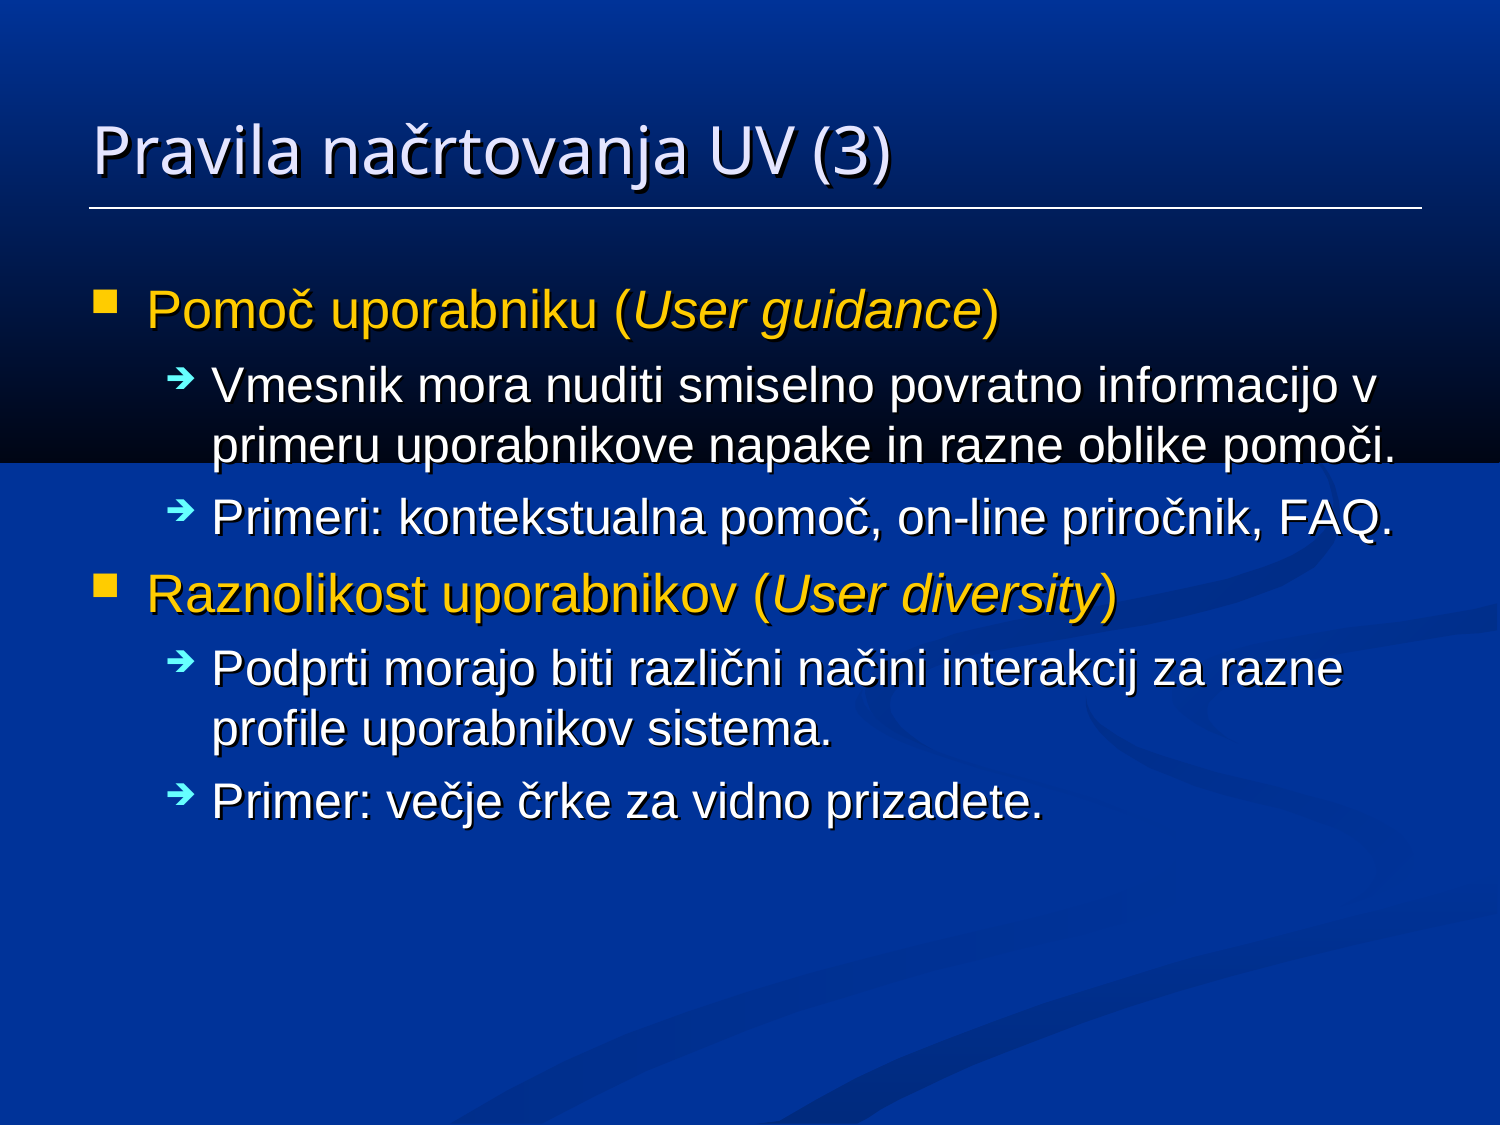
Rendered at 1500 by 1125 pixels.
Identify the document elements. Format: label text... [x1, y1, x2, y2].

text_box Pravila načrtovanja UV (3) [76, 54, 1352, 242]
list Pomoč uporabniku (User guidance) Vmesnik mora nuditi smiselno povratno informacijo v primeru uporabnikove napake in razne oblike pomoči. Primeri: kontekstualna pomoč, on-line priročnik, FAQ. Raznolikost uporabnikov (User diversity) Podprti morajo biti različni načini interakcij za razne profile uporabnikov sistema. Primer: večje črke za vidno prizadete. [75, 267, 1426, 1094]
